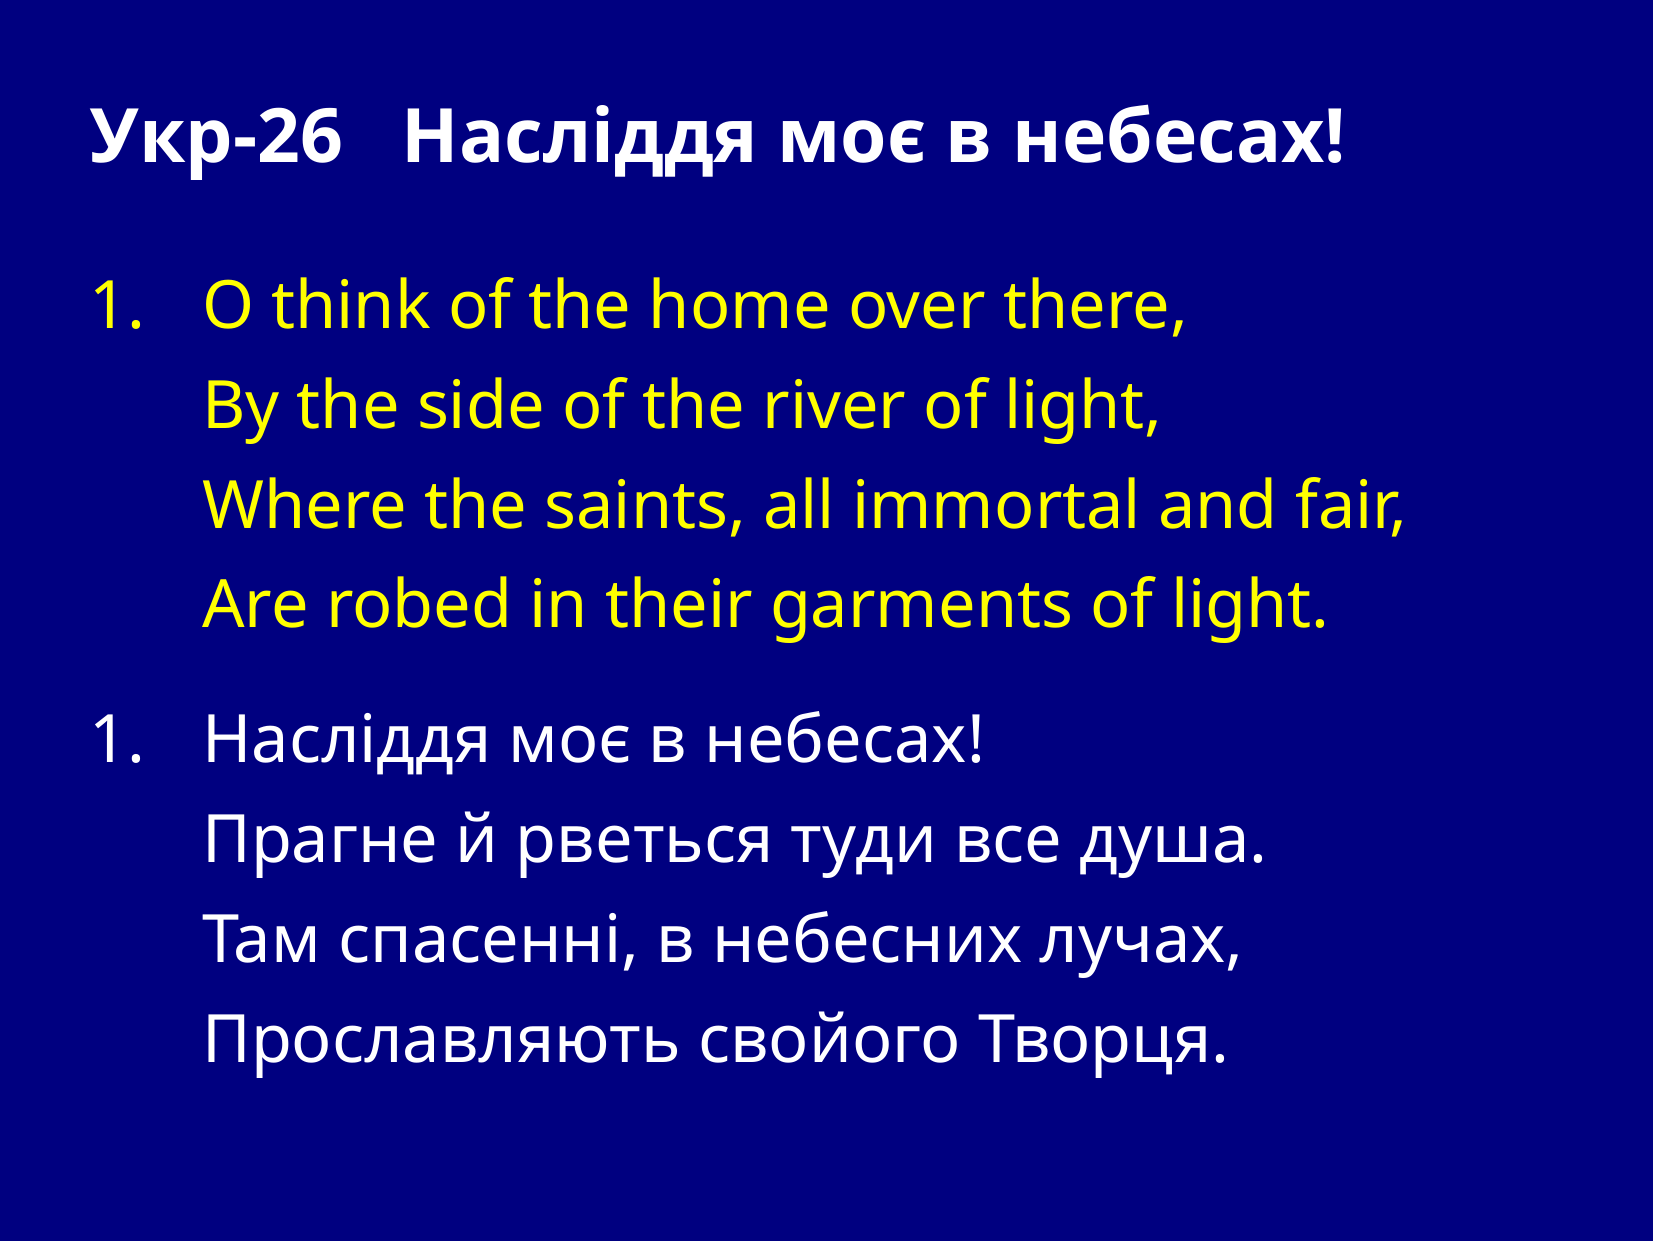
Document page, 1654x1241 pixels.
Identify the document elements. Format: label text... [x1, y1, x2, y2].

text_box 1. O think of the home over there, By the side of the river of light, Where the saints, all immortal and fair, Are robed in their garments of light. [75, 188, 1576, 638]
text_box Укр-26 Насліддя моє в небесах! [75, 75, 1576, 188]
text_box 1. Насліддя моє в небесах! Прагне й рветься туди все душа. Там спасенні, в небесних лучах, Прославляють свойого Творця. [75, 675, 1576, 1163]
